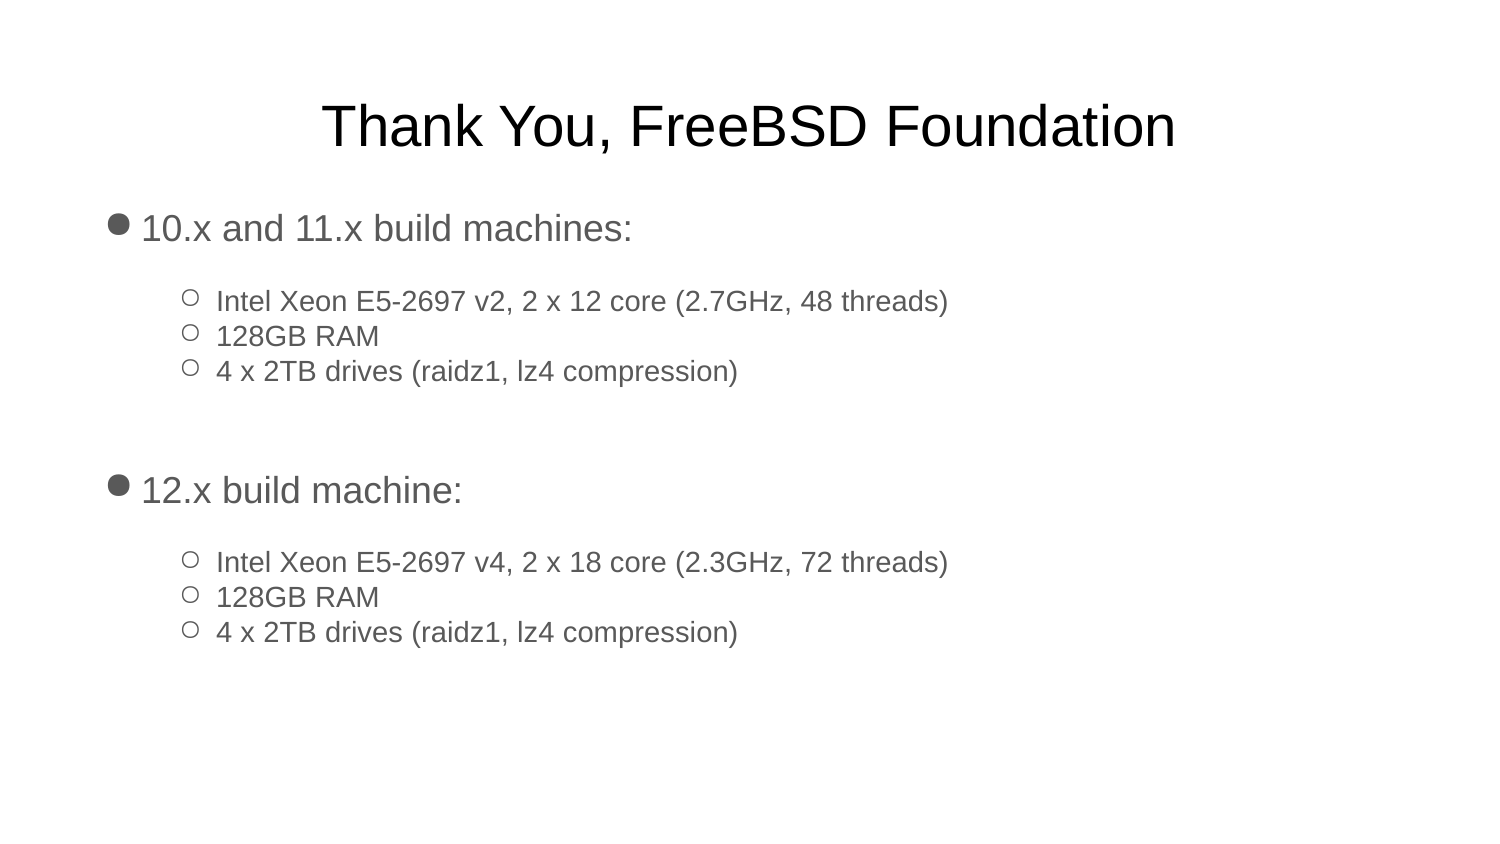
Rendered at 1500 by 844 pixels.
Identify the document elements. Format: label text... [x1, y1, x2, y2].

list 10.x and 11.x build machines: Intel Xeon E5-2697 v2, 2 x 12 core (2.7GHz, 48 threads) 128GB RAM 4 x 2TB drives (raidz1, lz4 compression) 12.x build machine: Intel Xeon E5-2697 v4, 2 x 18 core (2.3GHz, 72 threads) 128GB RAM 4 x 2TB drives (raidz1, lz4 compression) [51, 189, 1449, 750]
title Thank You, FreeBSD Foundation [51, 72, 1449, 167]
